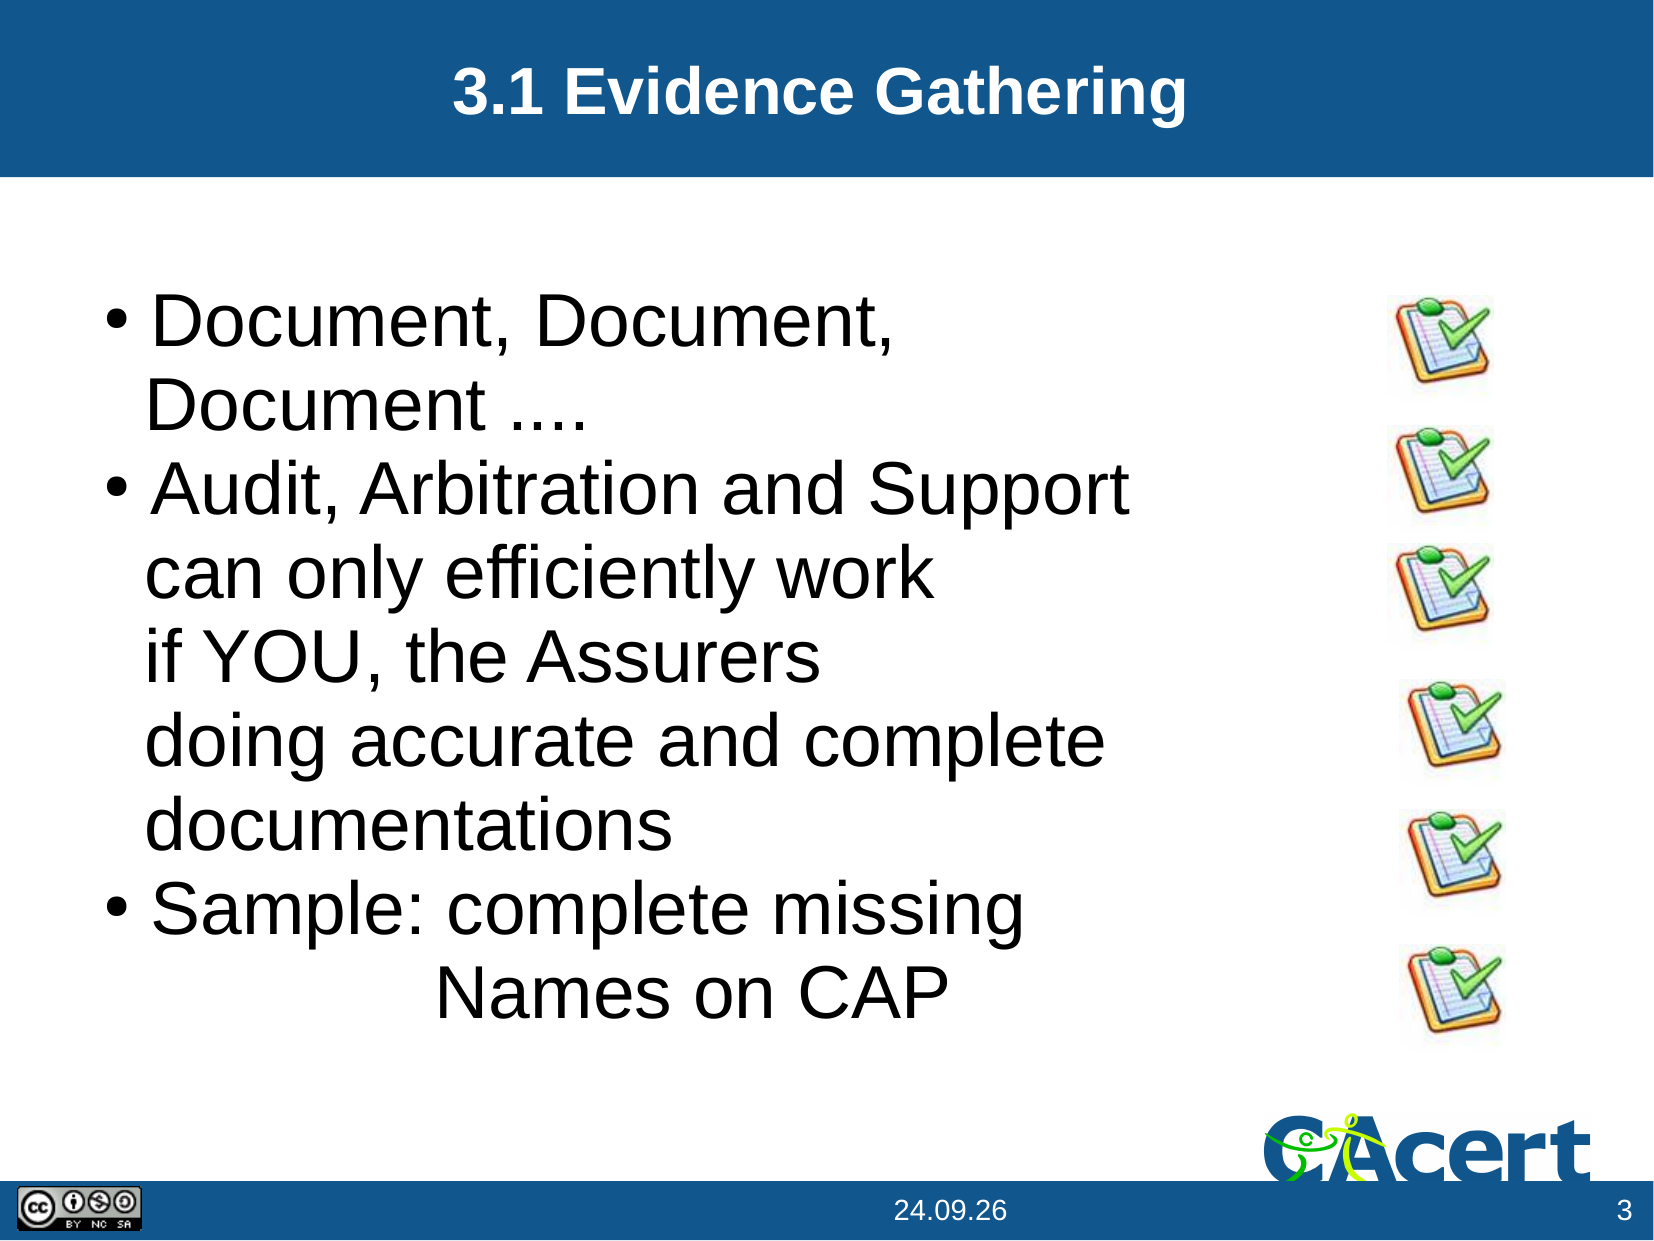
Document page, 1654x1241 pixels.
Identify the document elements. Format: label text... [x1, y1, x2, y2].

picture [1399, 944, 1506, 1052]
picture [1399, 809, 1506, 916]
picture [1399, 679, 1506, 786]
picture [1387, 295, 1494, 402]
picture [1387, 425, 1494, 532]
picture [1387, 543, 1494, 650]
picture [1263, 1112, 1591, 1181]
picture [17, 1186, 142, 1231]
text_box Document, Document, Document .... Audit, Arbitration and Support can only efficiently work if YOU, the Assurers doing accurate and complete documentations Sample: complete missing Names on CAP [88, 270, 1140, 1042]
title 3.1 Evidence Gathering [76, 17, 1565, 166]
